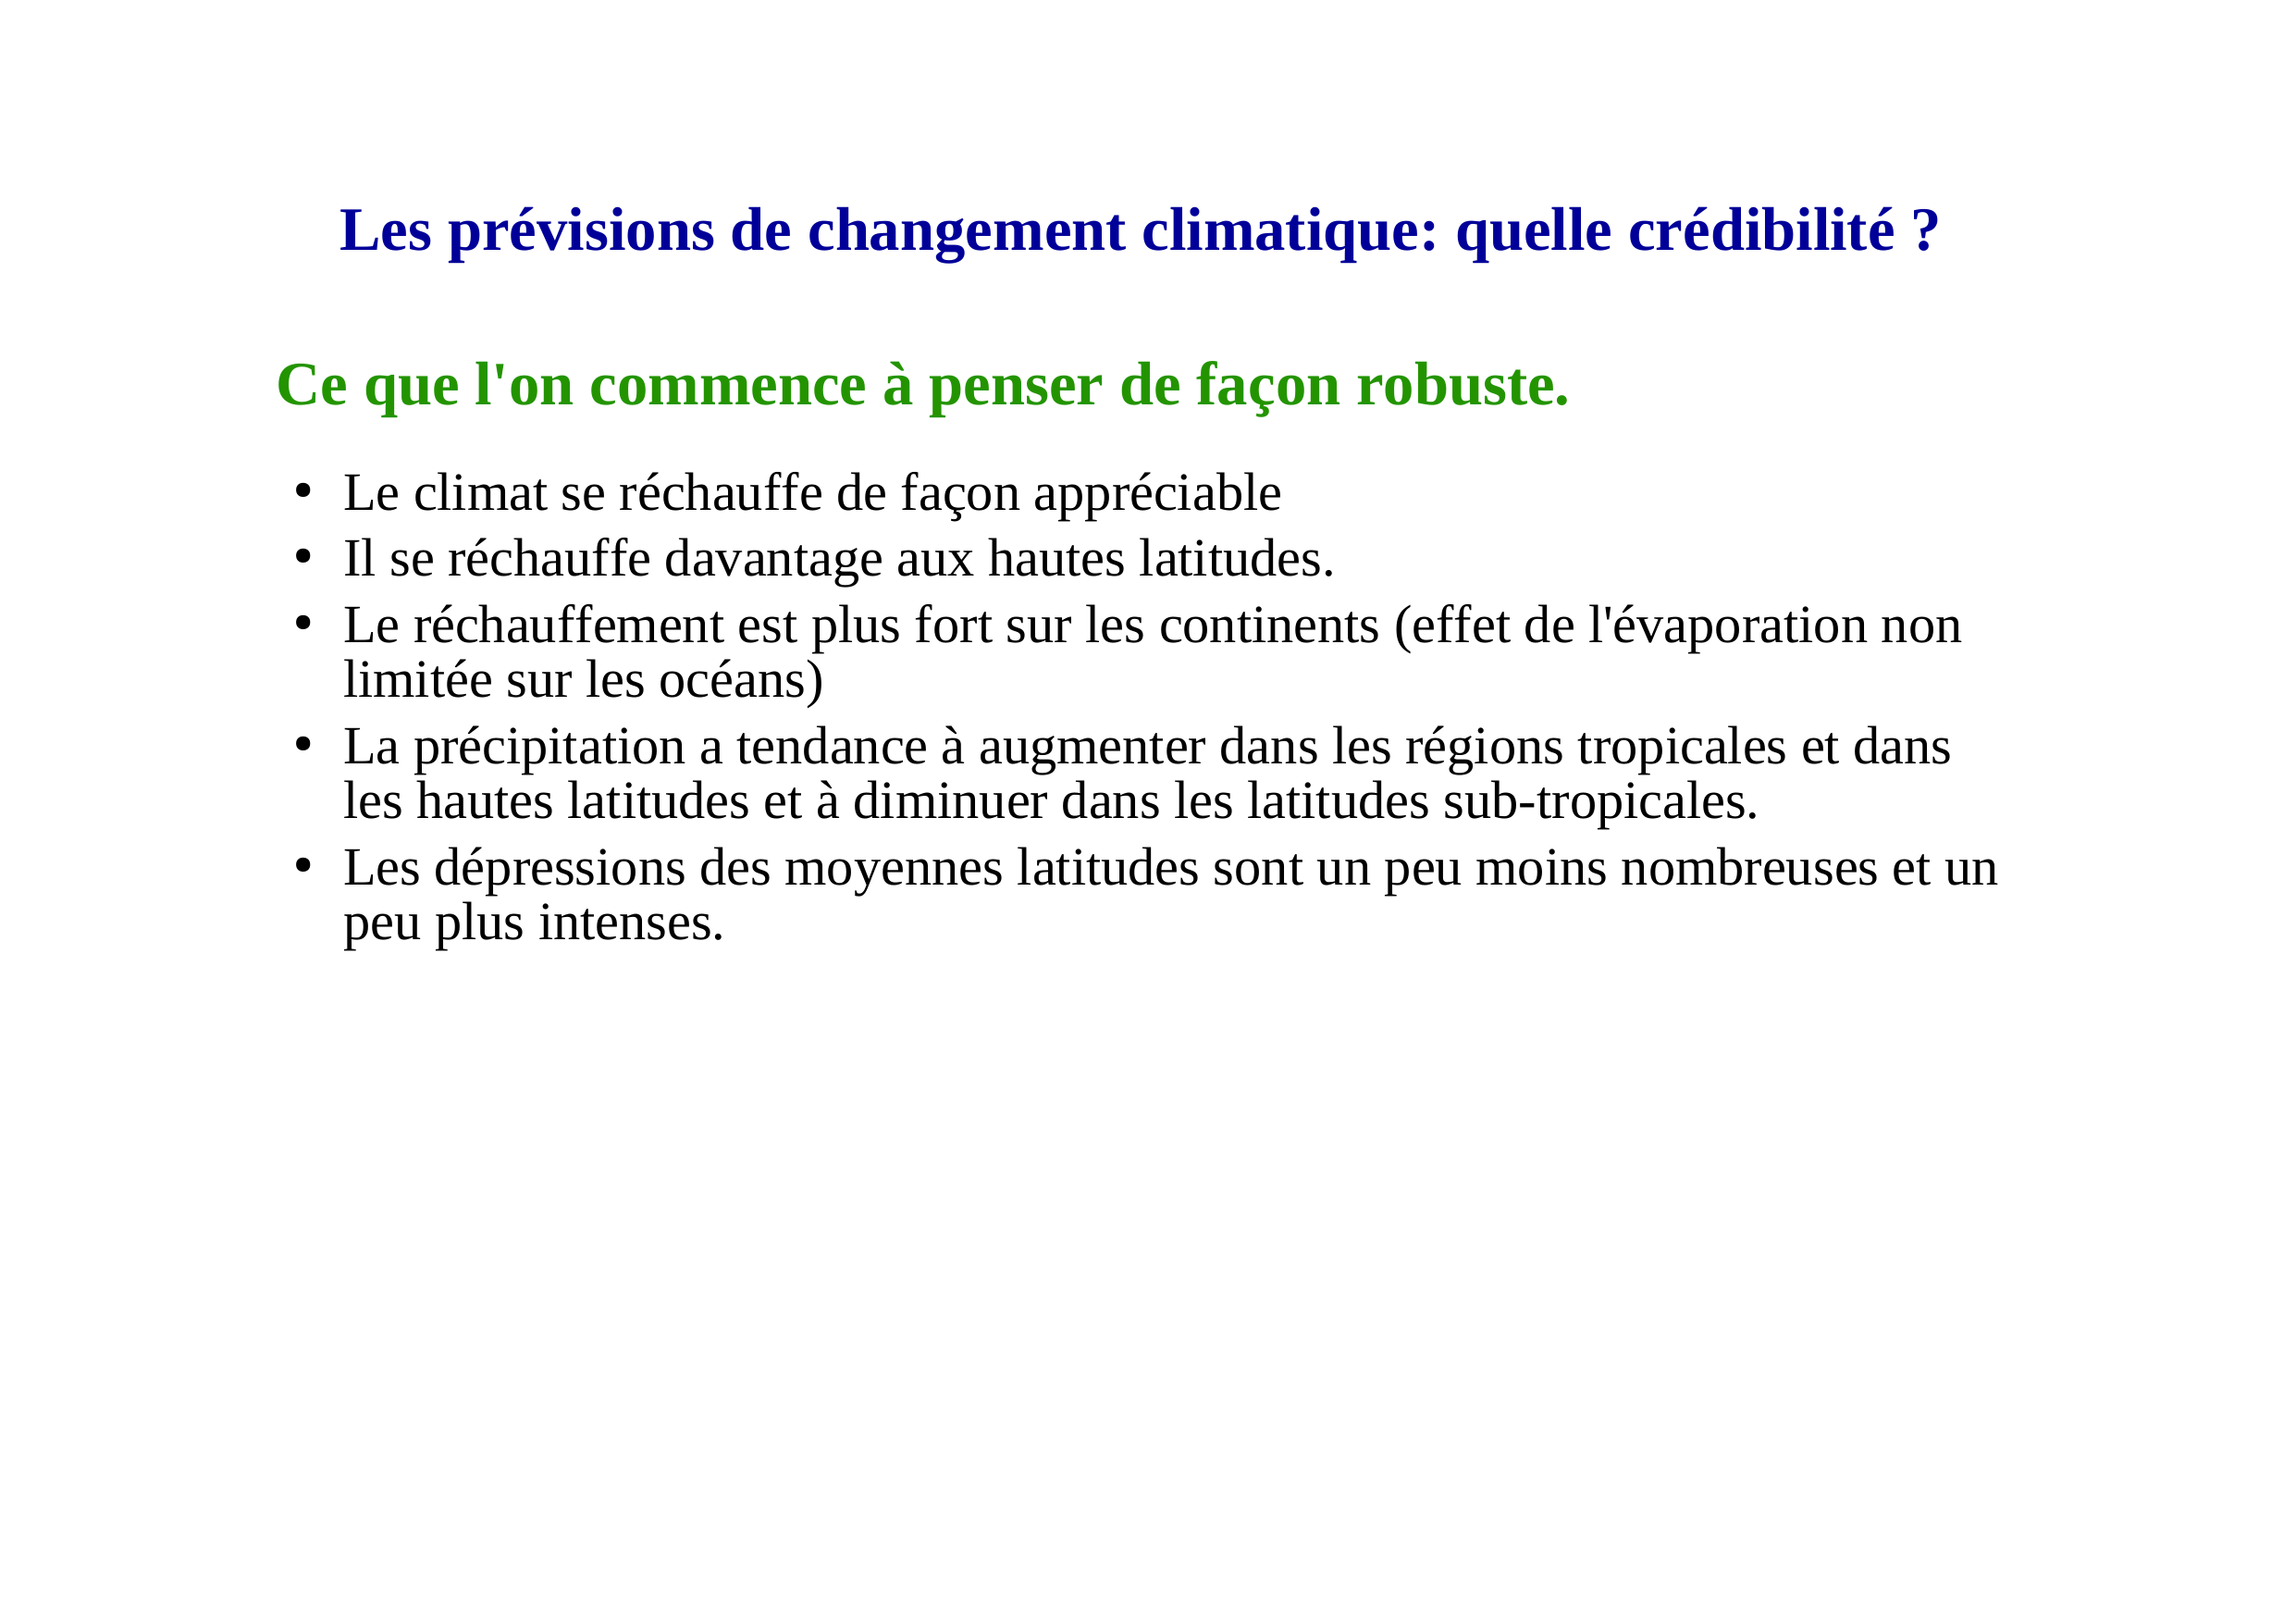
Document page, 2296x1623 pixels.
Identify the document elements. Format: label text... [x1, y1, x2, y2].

text_box Ce que l'on commence à penser de façon robuste. [262, 323, 1994, 449]
title Les prévisions de changement climatique: quelle crédibilité ? [251, 119, 2033, 343]
list Le climat se réchauffe de façon appréciable Il se réchauffe davantage aux hautes latitudes. Le réchauffement est plus fort sur les continents (effet de l'évaporation non limitée sur les océans) La précipitation a tendance à augmenter dans les régions tropicales et dans les hautes latitudes et à diminuer dans les latitudes sub-tropicales. Les dépressions des moyennes latitudes sont un peu moins nombreuses et un peu plus intenses. [279, 459, 2016, 1405]
